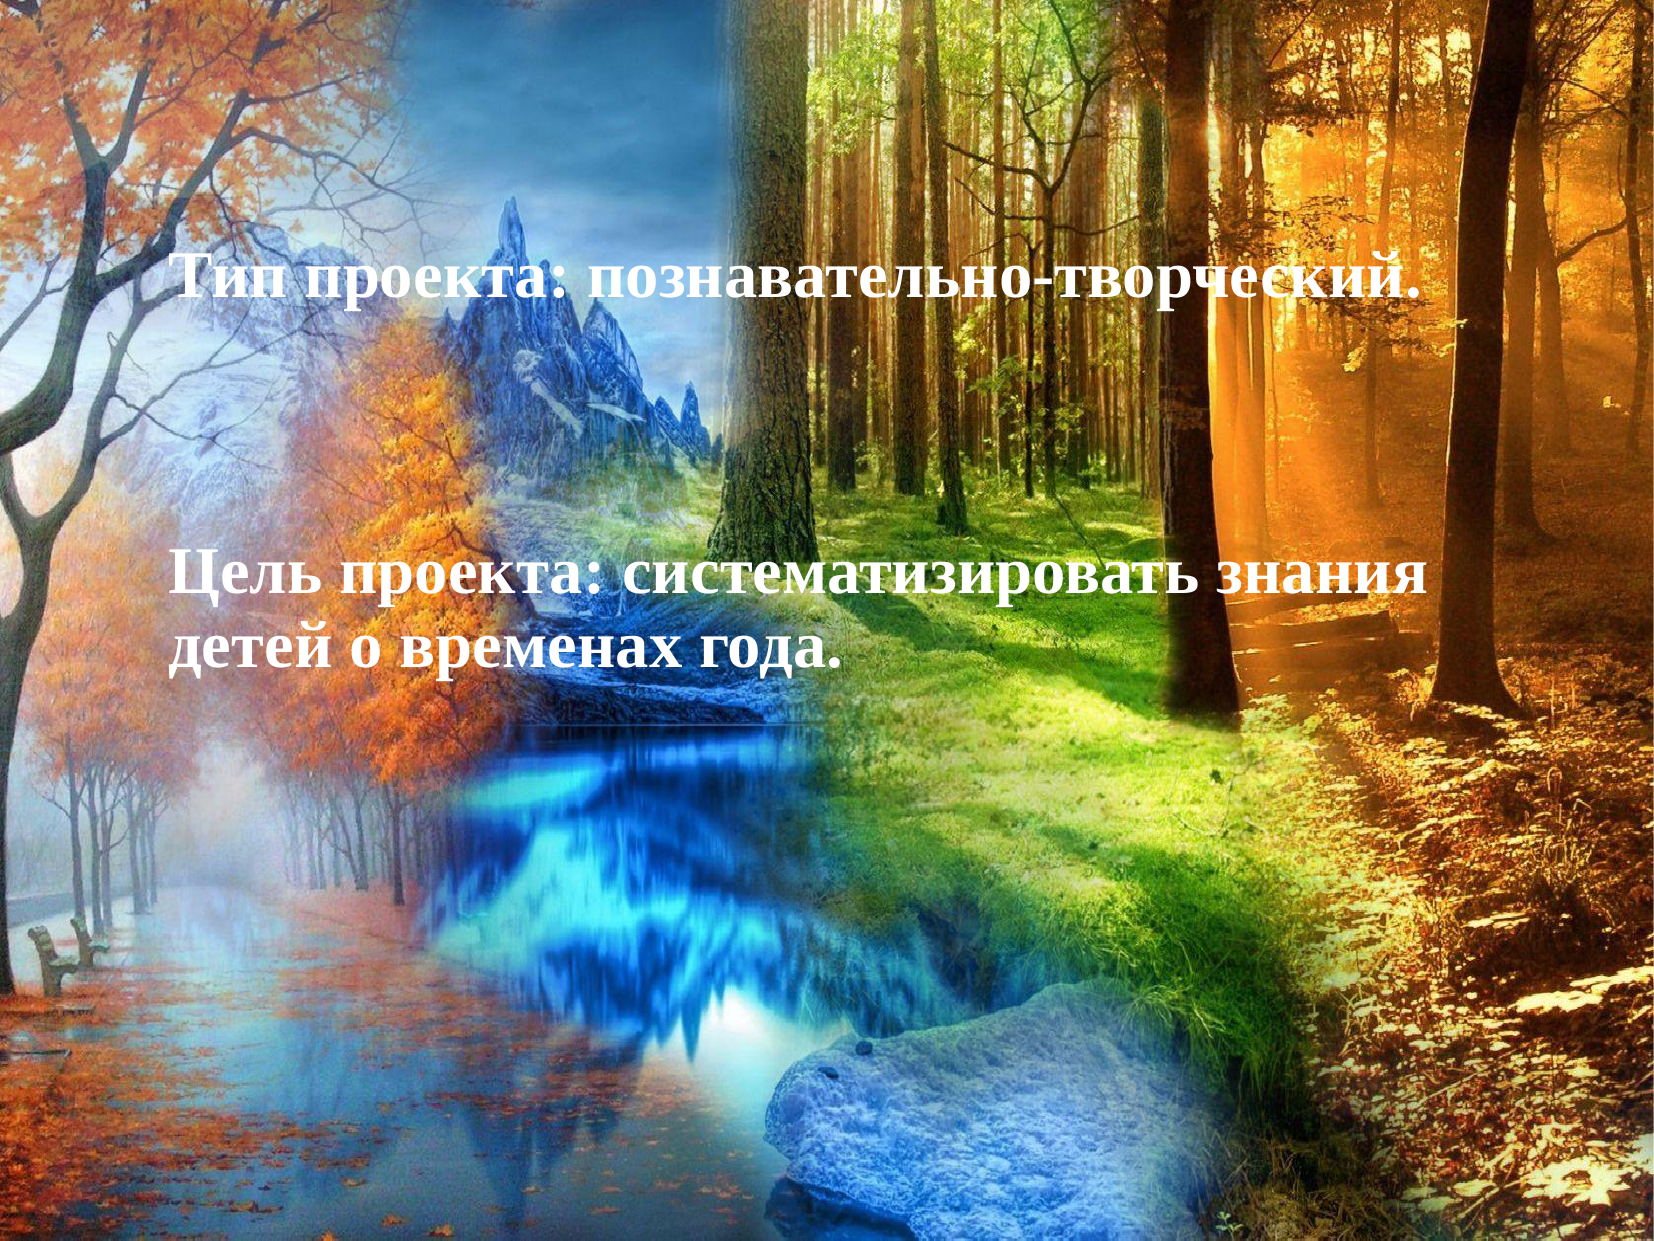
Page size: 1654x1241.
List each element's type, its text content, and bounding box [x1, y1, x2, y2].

picture [0, 0, 1654, 1241]
text_box Тип проекта: познавательно-творческий. Цель проекта: систематизировать знания детей о временах года. [153, 82, 1462, 987]
